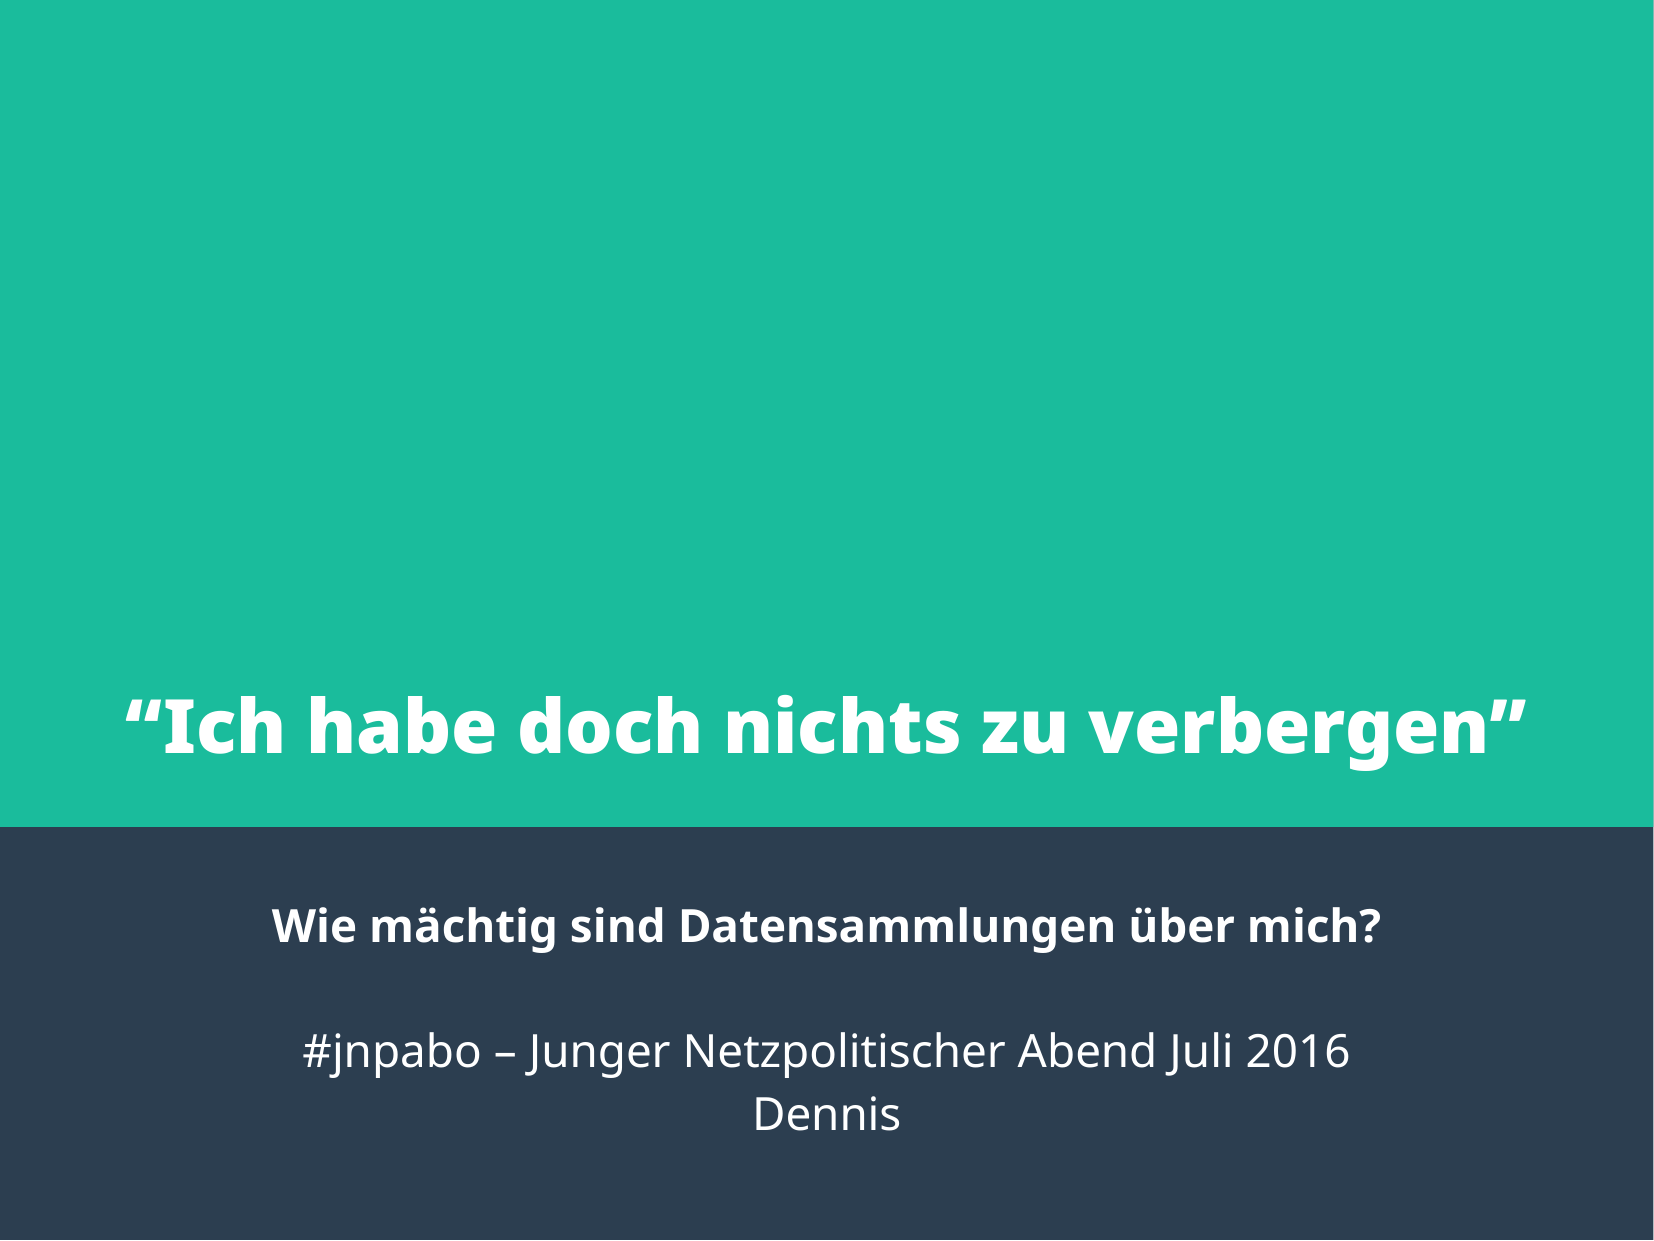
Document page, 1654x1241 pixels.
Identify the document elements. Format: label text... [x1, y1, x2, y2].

subtitle Wie mächtig sind Datensammlungen über mich? #jnpabo – Junger Netzpolitischer Abend Juli 2016 Dennis [59, 850, 1595, 1187]
title “Ich habe doch nichts zu verbergen” [59, 620, 1595, 778]
